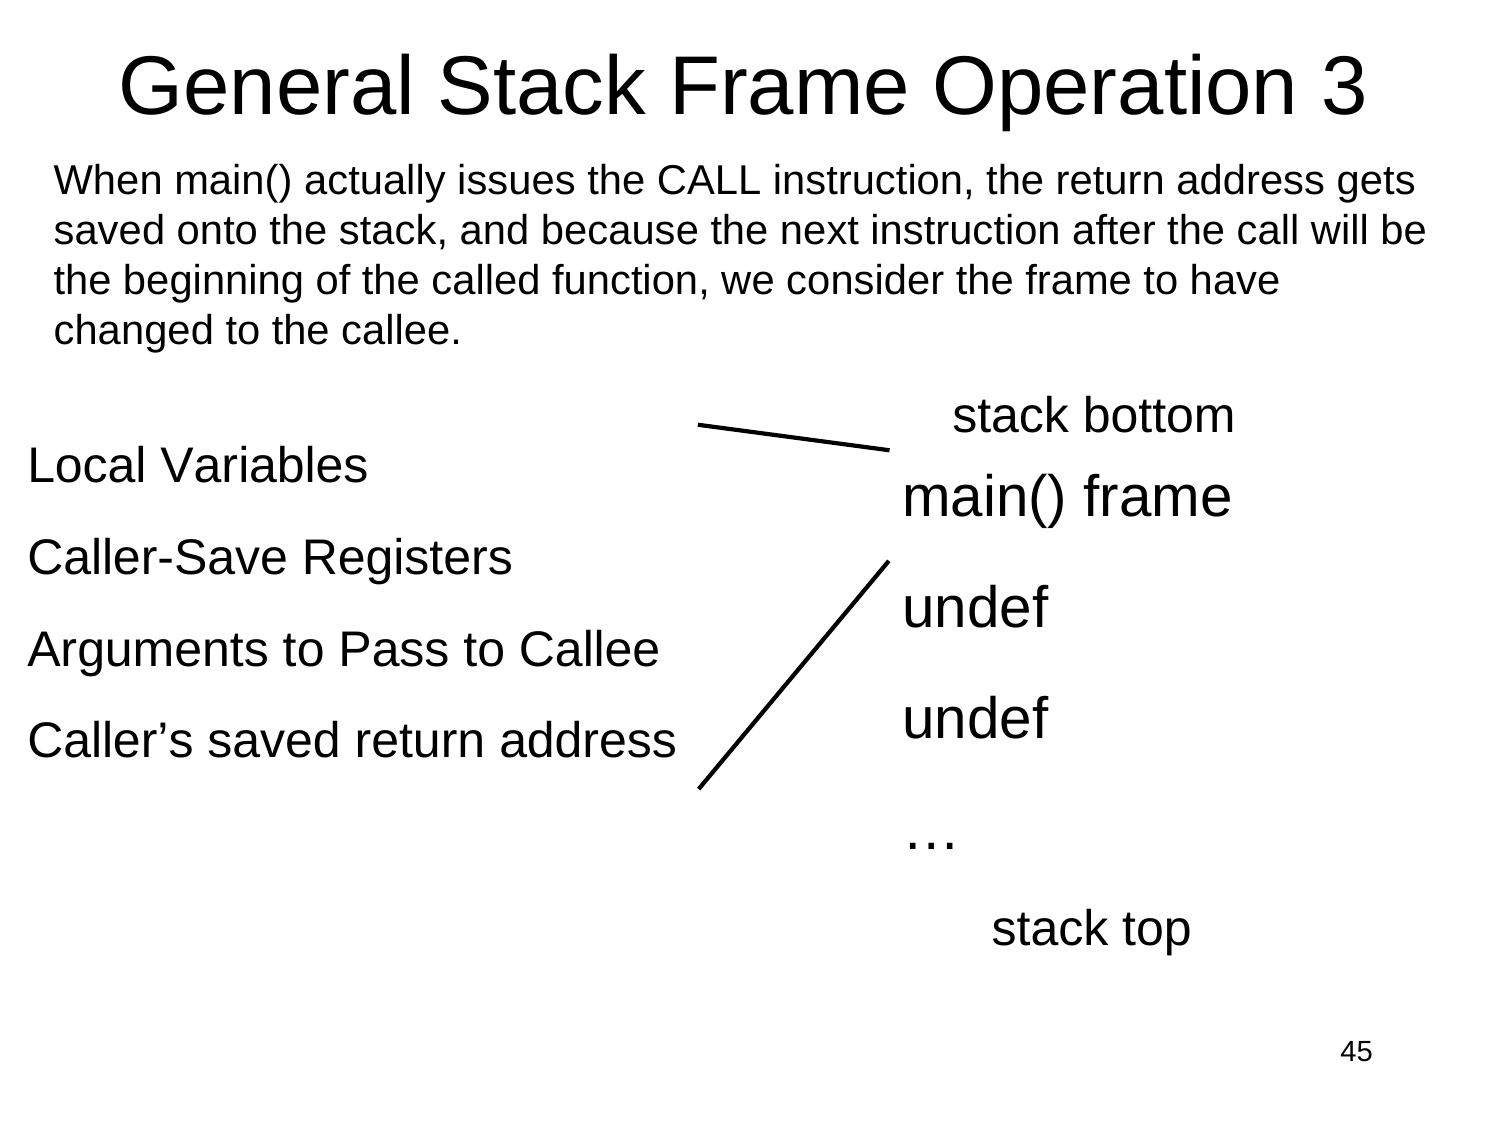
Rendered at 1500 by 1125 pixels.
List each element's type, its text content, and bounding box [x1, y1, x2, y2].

text_box stack bottom [937, 374, 1251, 451]
table_header Local Variables [13, 425, 700, 517]
text_box When main() actually issues the CALL instruction, the return address gets saved onto the stack, and because the next instruction after the call will be the beginning of the called function, we consider the frame to have changed to the callee. [38, 144, 1445, 340]
table_cell undef [887, 561, 1313, 672]
table_cell Caller-Save Registers [13, 517, 700, 608]
text_box stack top [976, 887, 1207, 963]
title General Stack Frame Operation 3 [75, 0, 1413, 144]
table_cell Caller’s saved return address [13, 700, 700, 792]
table_cell undef [887, 672, 1313, 783]
table_header main() frame [887, 450, 1313, 561]
table_cell Arguments to Pass to Callee [13, 608, 700, 700]
table_cell … [887, 783, 1313, 894]
text_box <number> [1074, 1025, 1388, 1101]
